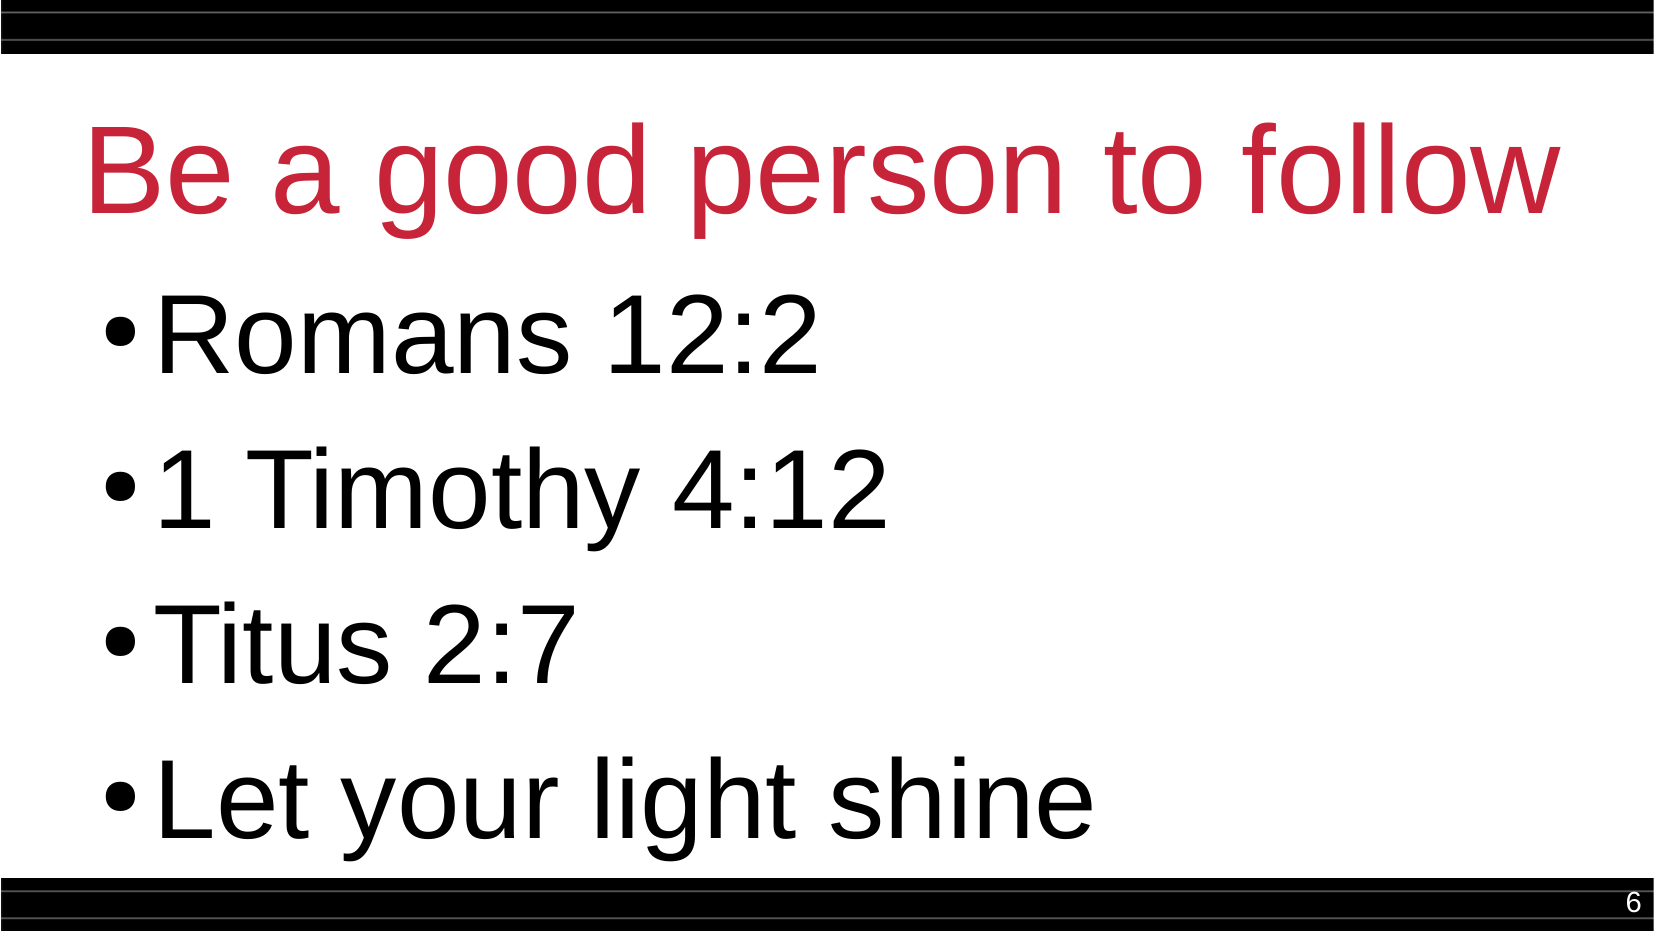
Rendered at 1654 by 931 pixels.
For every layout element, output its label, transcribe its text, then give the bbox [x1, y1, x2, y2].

picture [1, 0, 1654, 54]
list Romans 12:2 1 Timothy 4:12 Titus 2:7 Let your light shine [82, 271, 1636, 871]
title Be a good person to follow [82, 92, 1571, 248]
picture [1, 878, 1654, 931]
